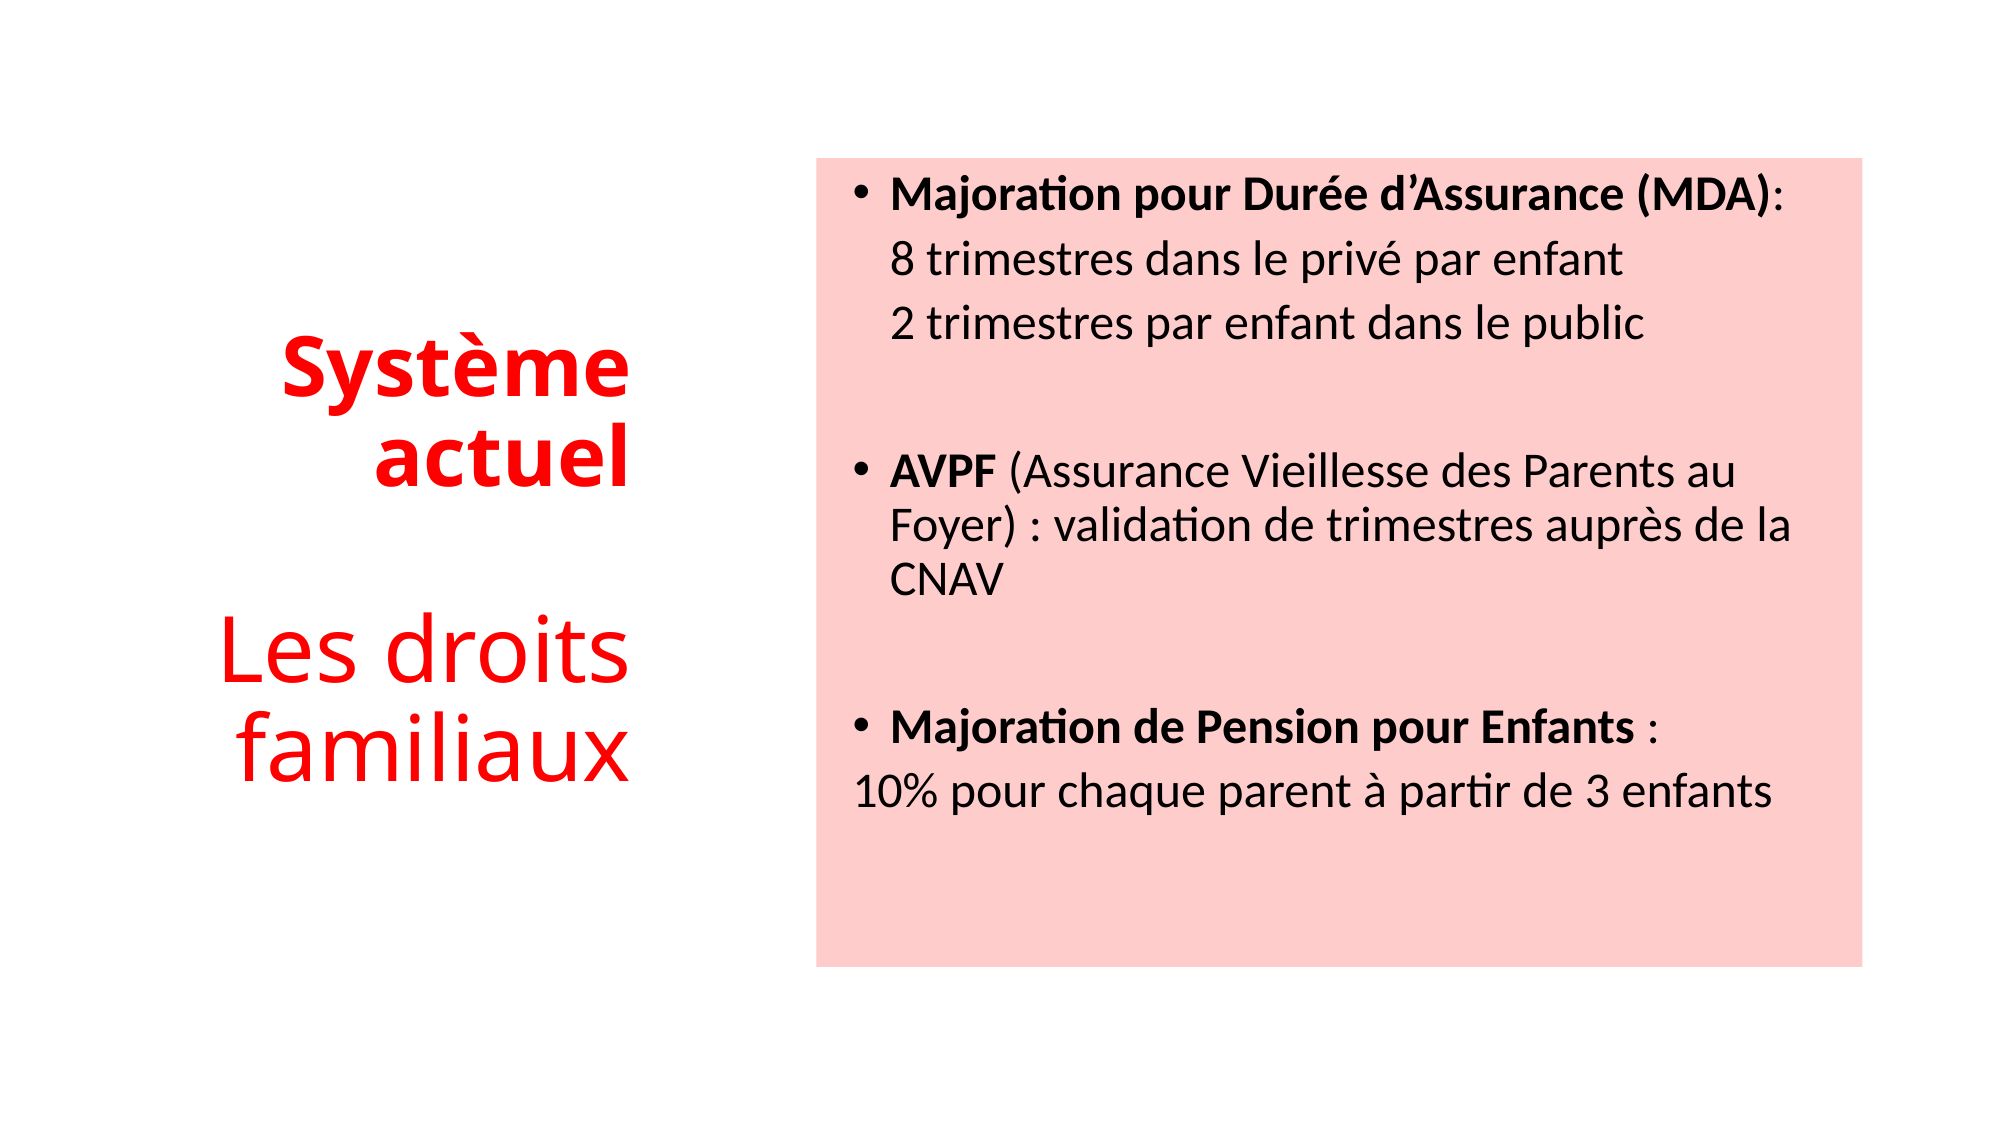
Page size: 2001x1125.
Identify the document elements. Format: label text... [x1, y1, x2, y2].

list Majoration pour Durée d’Assurance (MDA): 8 trimestres dans le privé par enfant 2 trimestres par enfant dans le public AVPF (Assurance Vieillesse des Parents au Foyer) : validation de trimestres auprès de la CNAV Majoration de Pension pour Enfants : 10% pour chaque parent à partir de 3 enfants [816, 158, 1863, 967]
title Système actuel Les droits familiaux [137, 158, 711, 967]
